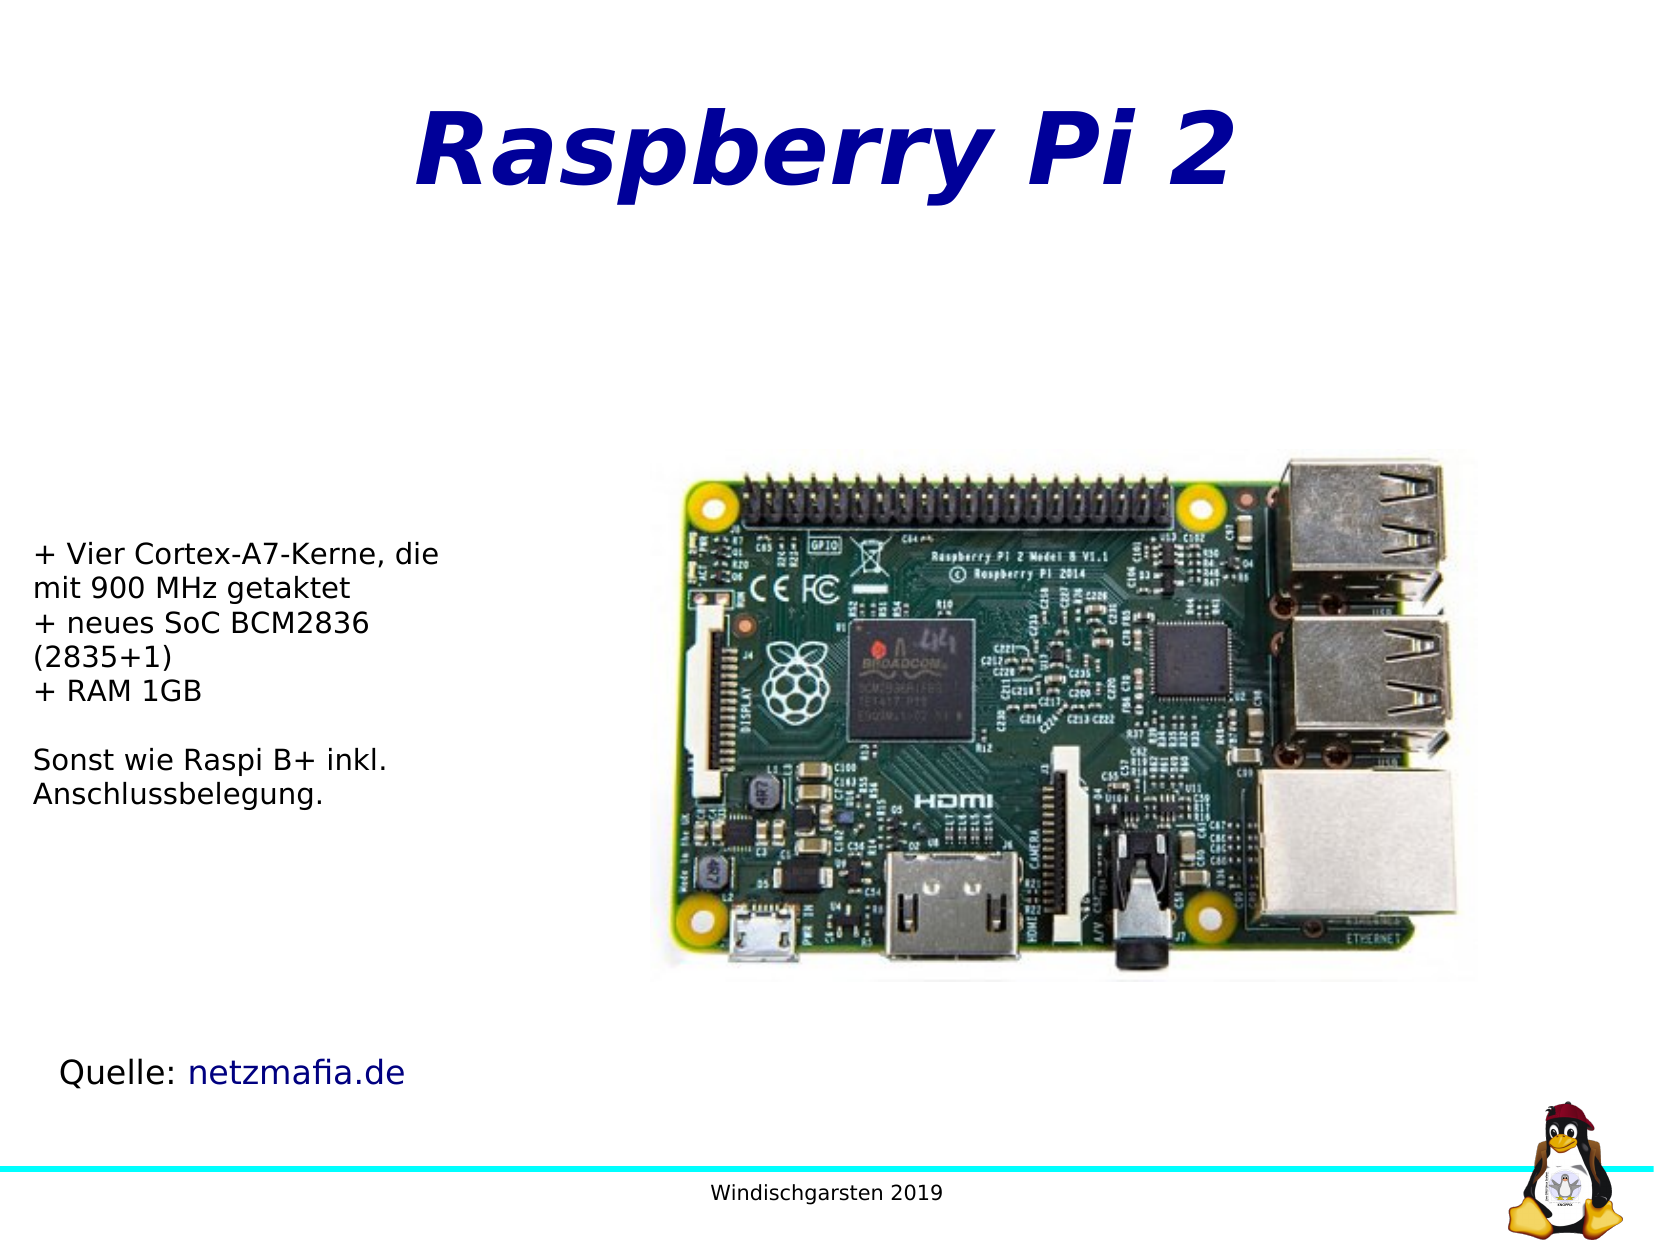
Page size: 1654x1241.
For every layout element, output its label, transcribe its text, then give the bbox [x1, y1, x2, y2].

picture [1505, 1100, 1625, 1241]
title Raspberry Pi 2 [121, 33, 1534, 267]
text_box Quelle: netzmafia.de [59, 1053, 502, 1093]
picture [650, 449, 1478, 982]
list + Vier Cortex-A7-Kerne, die mit 900 MHz getaktet + neues SoC BCM2836 (2835+1) + RAM 1GB Sonst wie Raspi B+ inkl. Anschlussbelegung. [32, 537, 473, 982]
